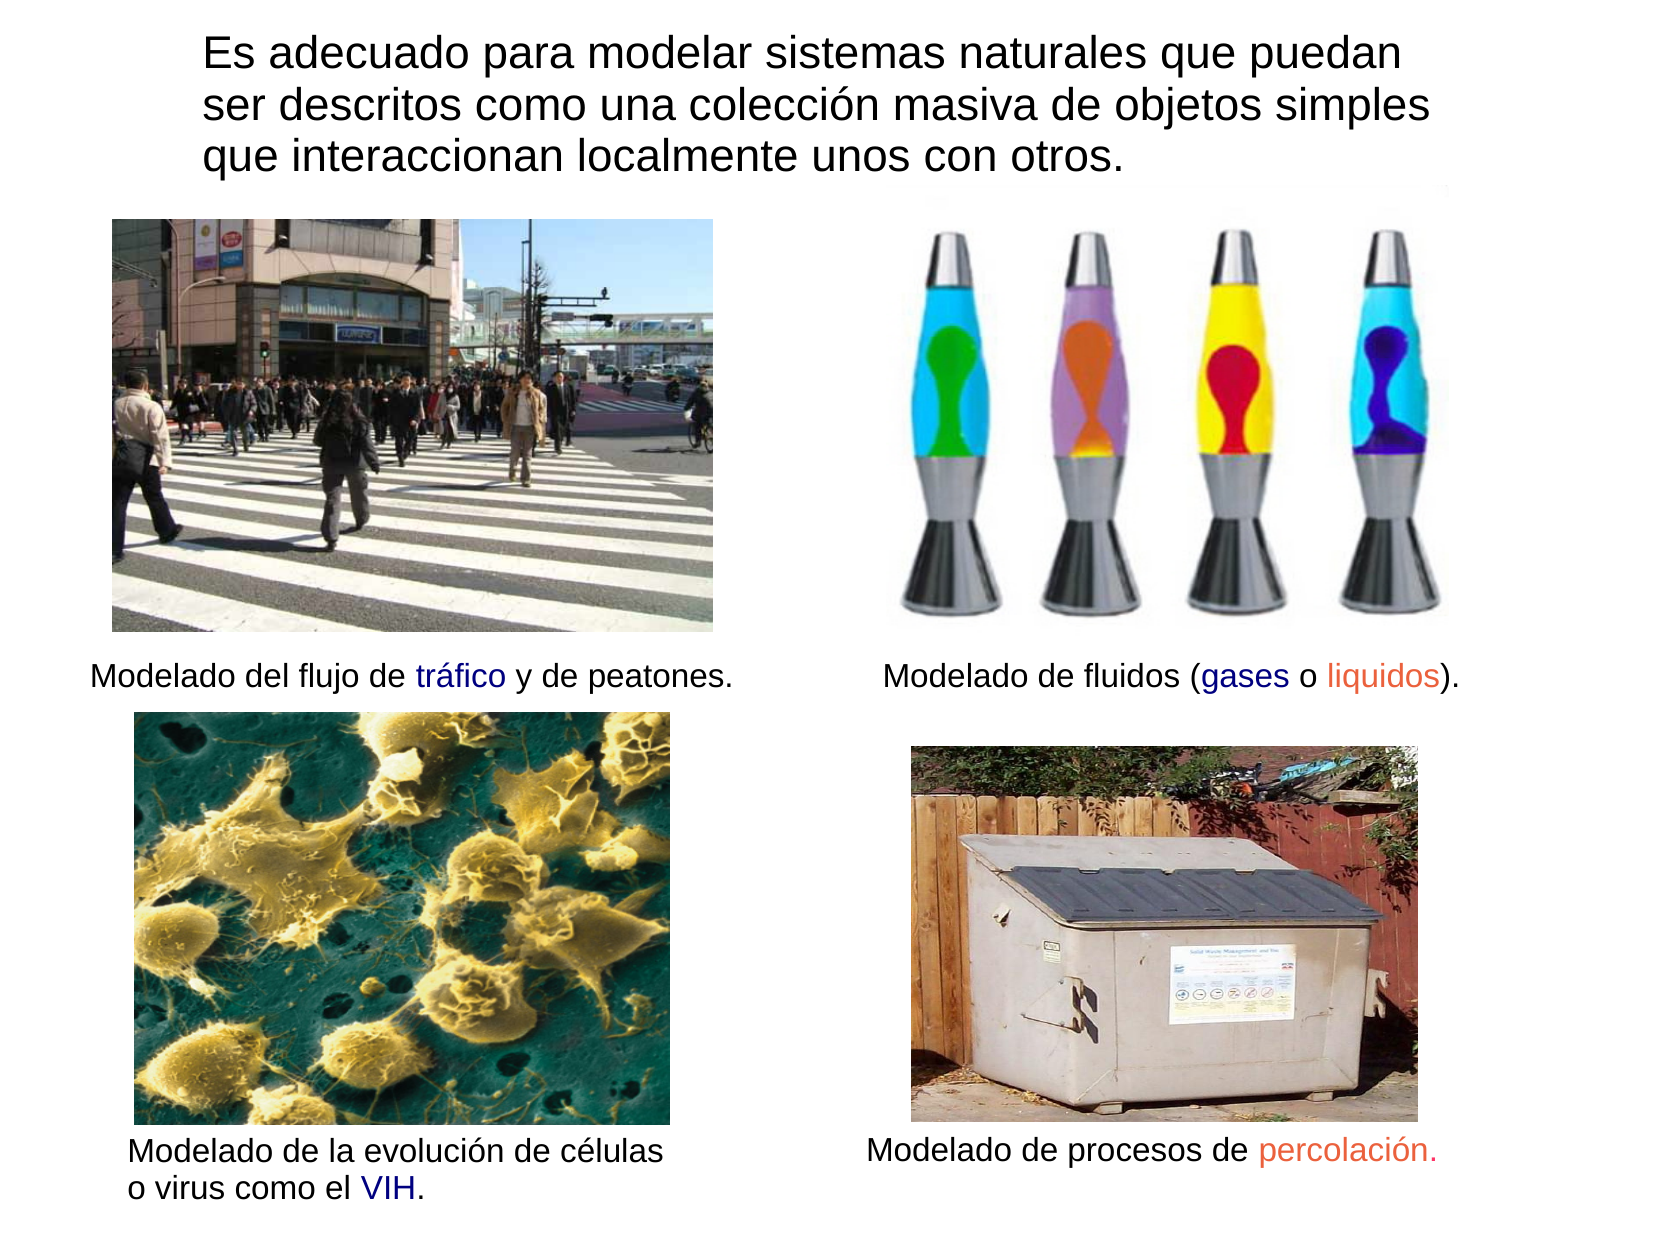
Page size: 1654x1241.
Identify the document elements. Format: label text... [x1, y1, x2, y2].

picture [134, 712, 670, 1126]
picture [911, 746, 1418, 1122]
picture [112, 219, 713, 632]
text_box Modelado de fluidos (gases o liquidos). [867, 650, 1654, 703]
text_box Es adecuado para modelar sistemas naturales que puedan ser descritos como una colección masiva de objetos simples que interaccionan localmente unos con otros. [187, 20, 1455, 189]
text_box Modelado de procesos de percolación. [851, 1124, 1654, 1191]
text_box Modelado de la evolución de células o virus como el VIH. [112, 1125, 688, 1214]
picture [886, 185, 1449, 650]
text_box Modelado del flujo de tráfico y de peatones. [75, 649, 863, 838]
